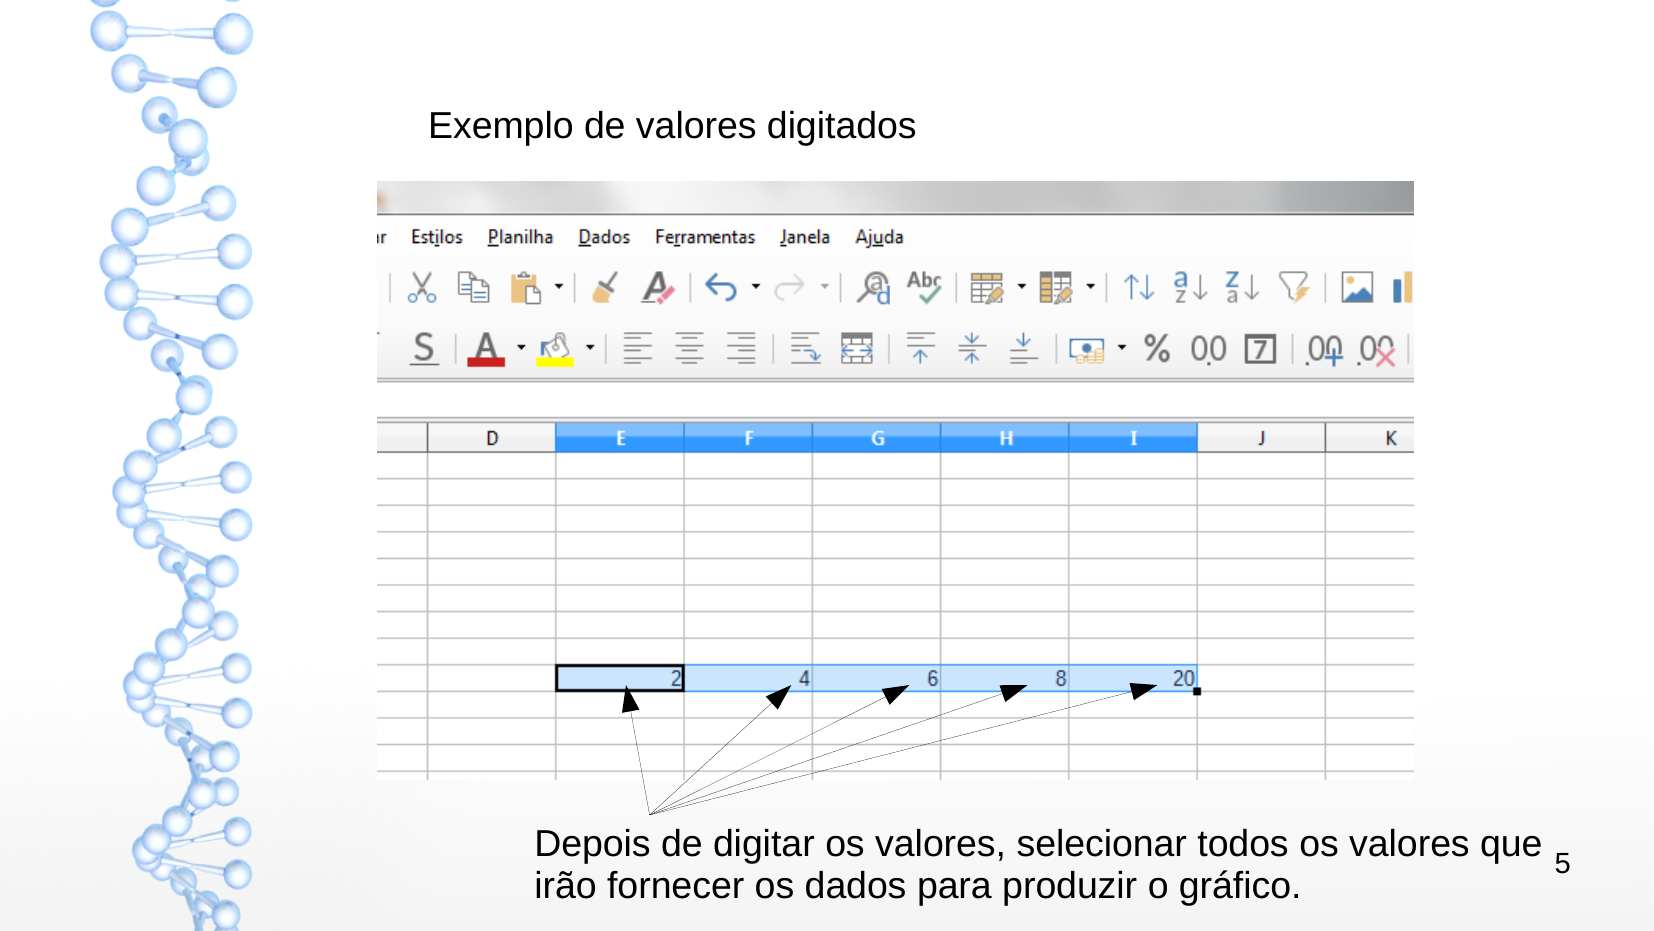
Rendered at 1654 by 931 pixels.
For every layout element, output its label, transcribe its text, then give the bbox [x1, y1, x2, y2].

picture [0, 0, 1654, 931]
text_box Exemplo de valores digitados [413, 96, 1264, 154]
text_box Depois de digitar os valores, selecionar todos os valores que irão fornecer os dados para produzir o gráfico. [519, 814, 1583, 914]
